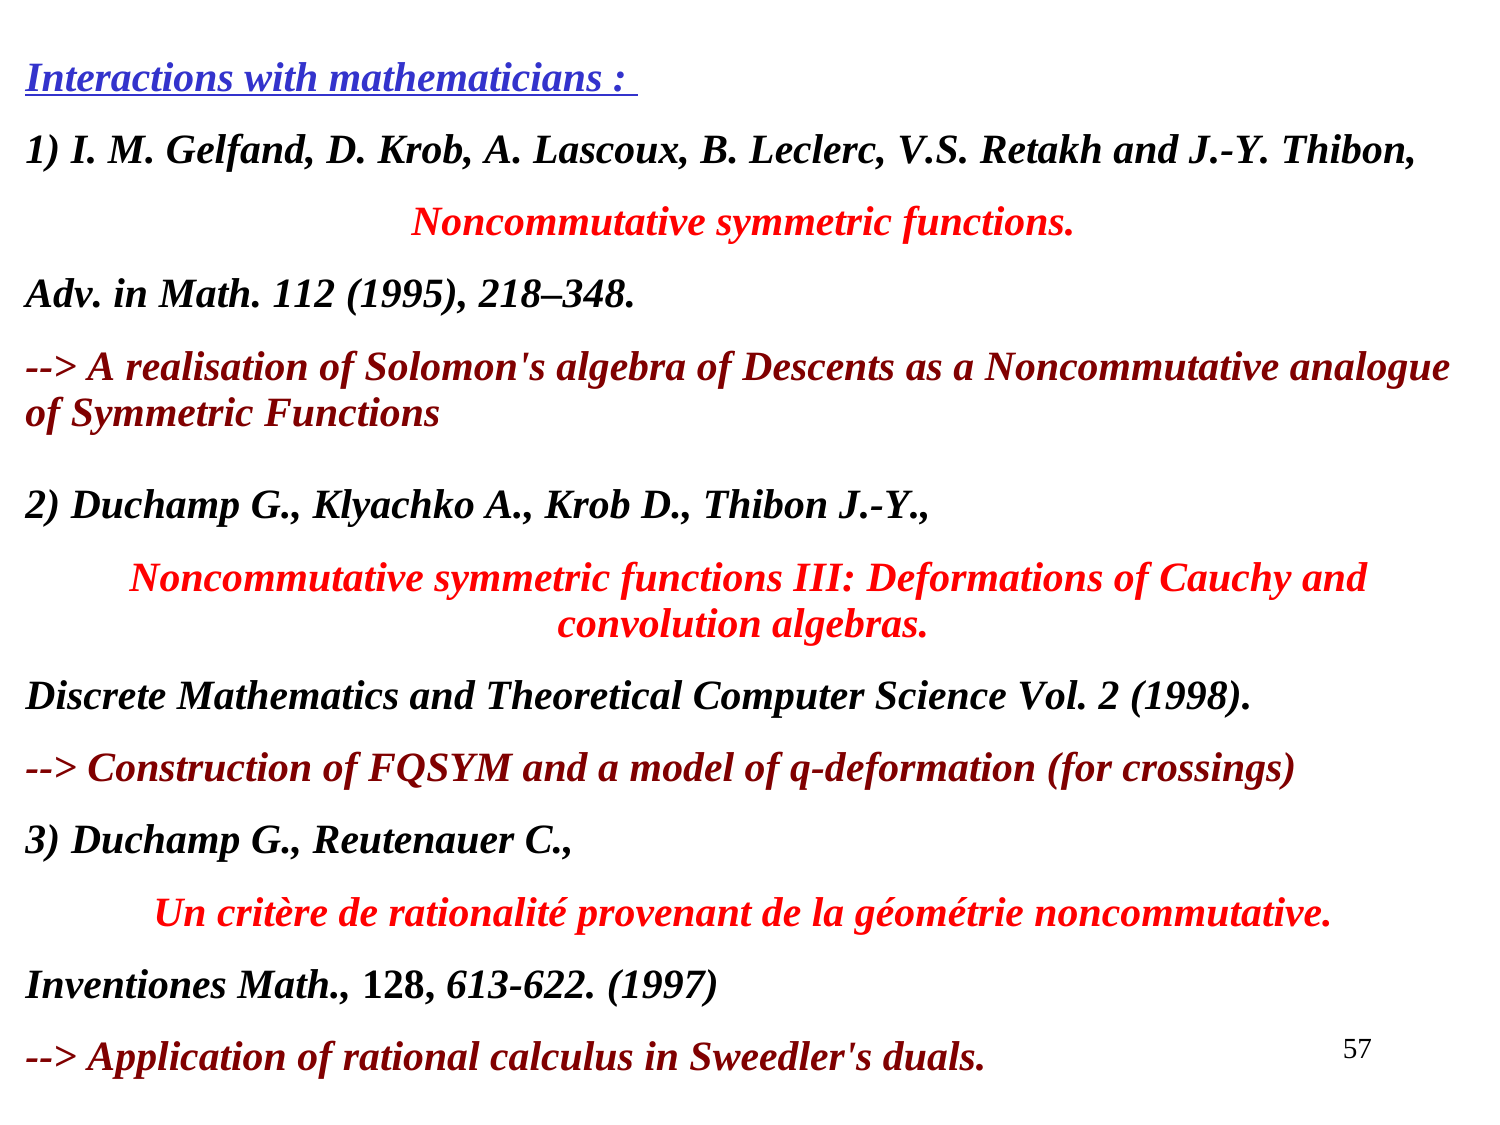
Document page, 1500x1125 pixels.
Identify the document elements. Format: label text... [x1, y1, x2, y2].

text_box Interactions with mathematicians : 1) I. M. Gelfand, D. Krob, A. Lascoux, B. Leclerc, V.S. Retakh and J.-Y. Thibon, Noncommutative symmetric functions. Adv. in Math. 112 (1995), 218–348. --> A realisation of Solomon's algebra of Descents as a Noncommutative analogue of Symmetric Functions 2) Duchamp G., Klyachko A., Krob D., Thibon J.-Y., Noncommutative symmetric functions III: Deformations of Cauchy and convolution algebras. Discrete Mathematics and Theoretical Computer Science Vol. 2 (1998). --> Construction of FQSYM and a model of q-deformation (for crossings) 3) Duchamp G., Reutenauer C., Un critère de rationalité provenant de la géométrie noncommutative. Inventiones Math., 128, 613-622. (1997) --> Application of rational calculus in Sweedler's duals. [10, 46, 1487, 1097]
